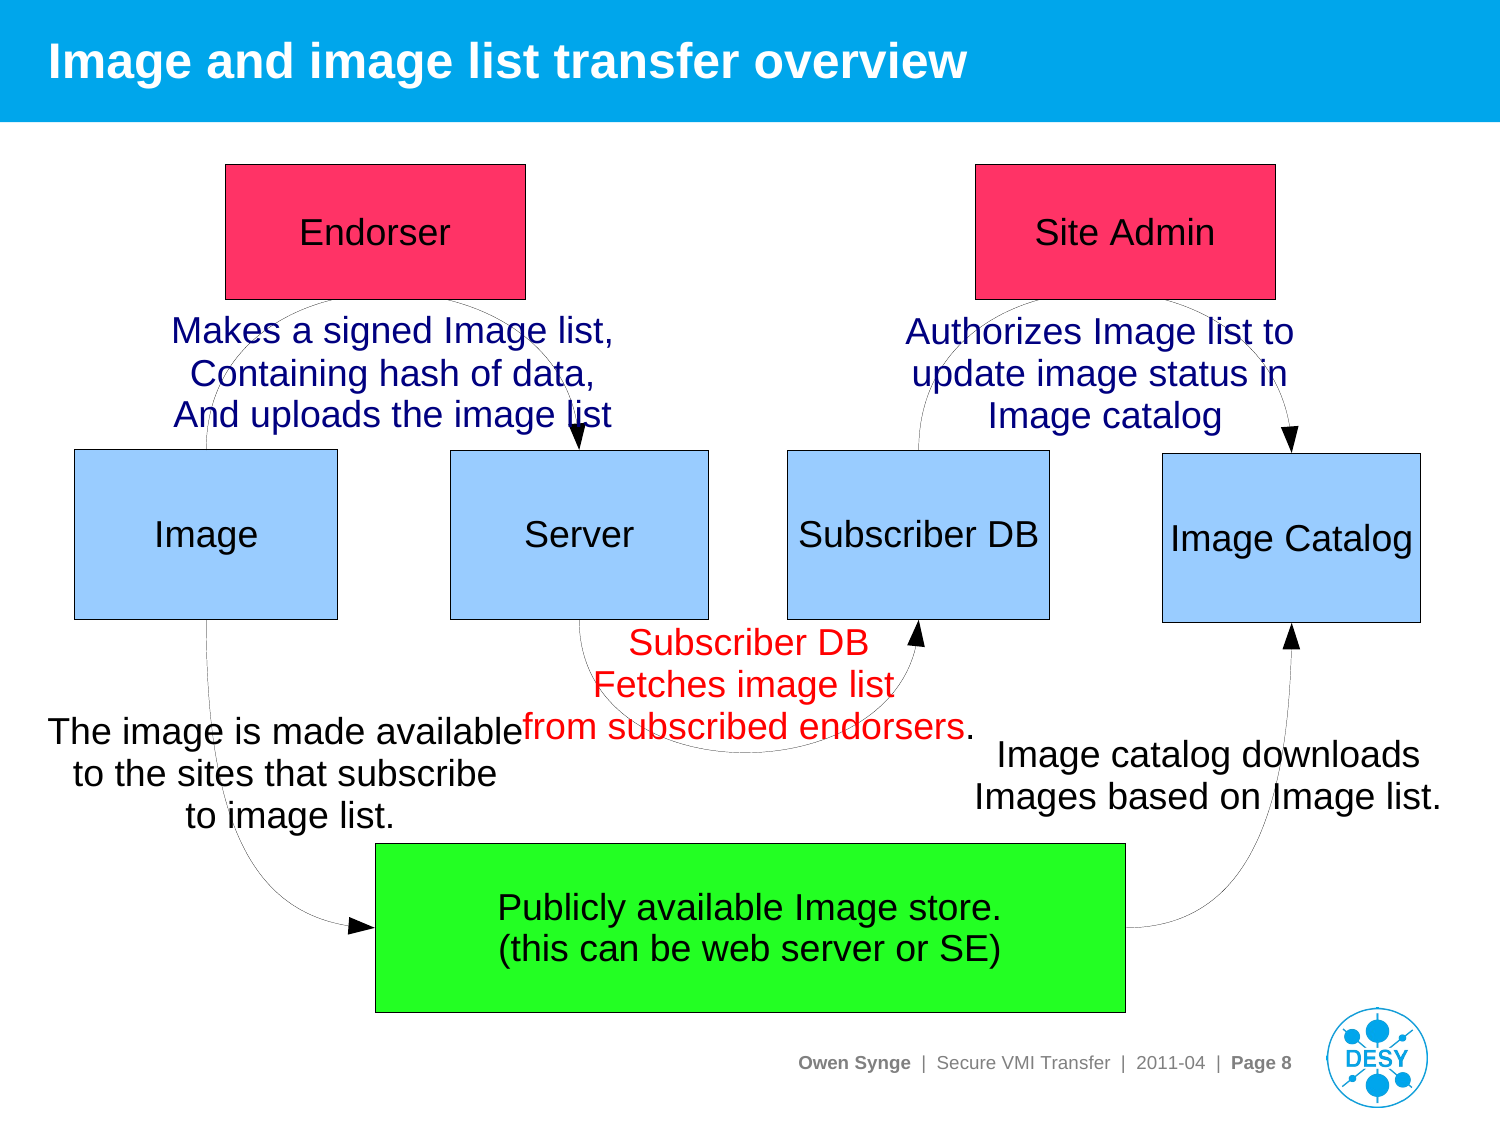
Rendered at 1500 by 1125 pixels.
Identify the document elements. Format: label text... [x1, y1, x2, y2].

text_box Publicly available Image store. (this can be web server or SE) [375, 843, 1126, 1013]
text_box Server [450, 450, 709, 620]
title Image and image list transfer overview [47, 16, 1446, 107]
text_box Subscriber DB [787, 450, 1050, 620]
text_box Image [74, 449, 338, 620]
text_box Site Admin [975, 164, 1276, 300]
text_box Endorser [225, 164, 526, 300]
picture [1326, 1007, 1428, 1108]
text_box Image Catalog [1162, 453, 1421, 623]
